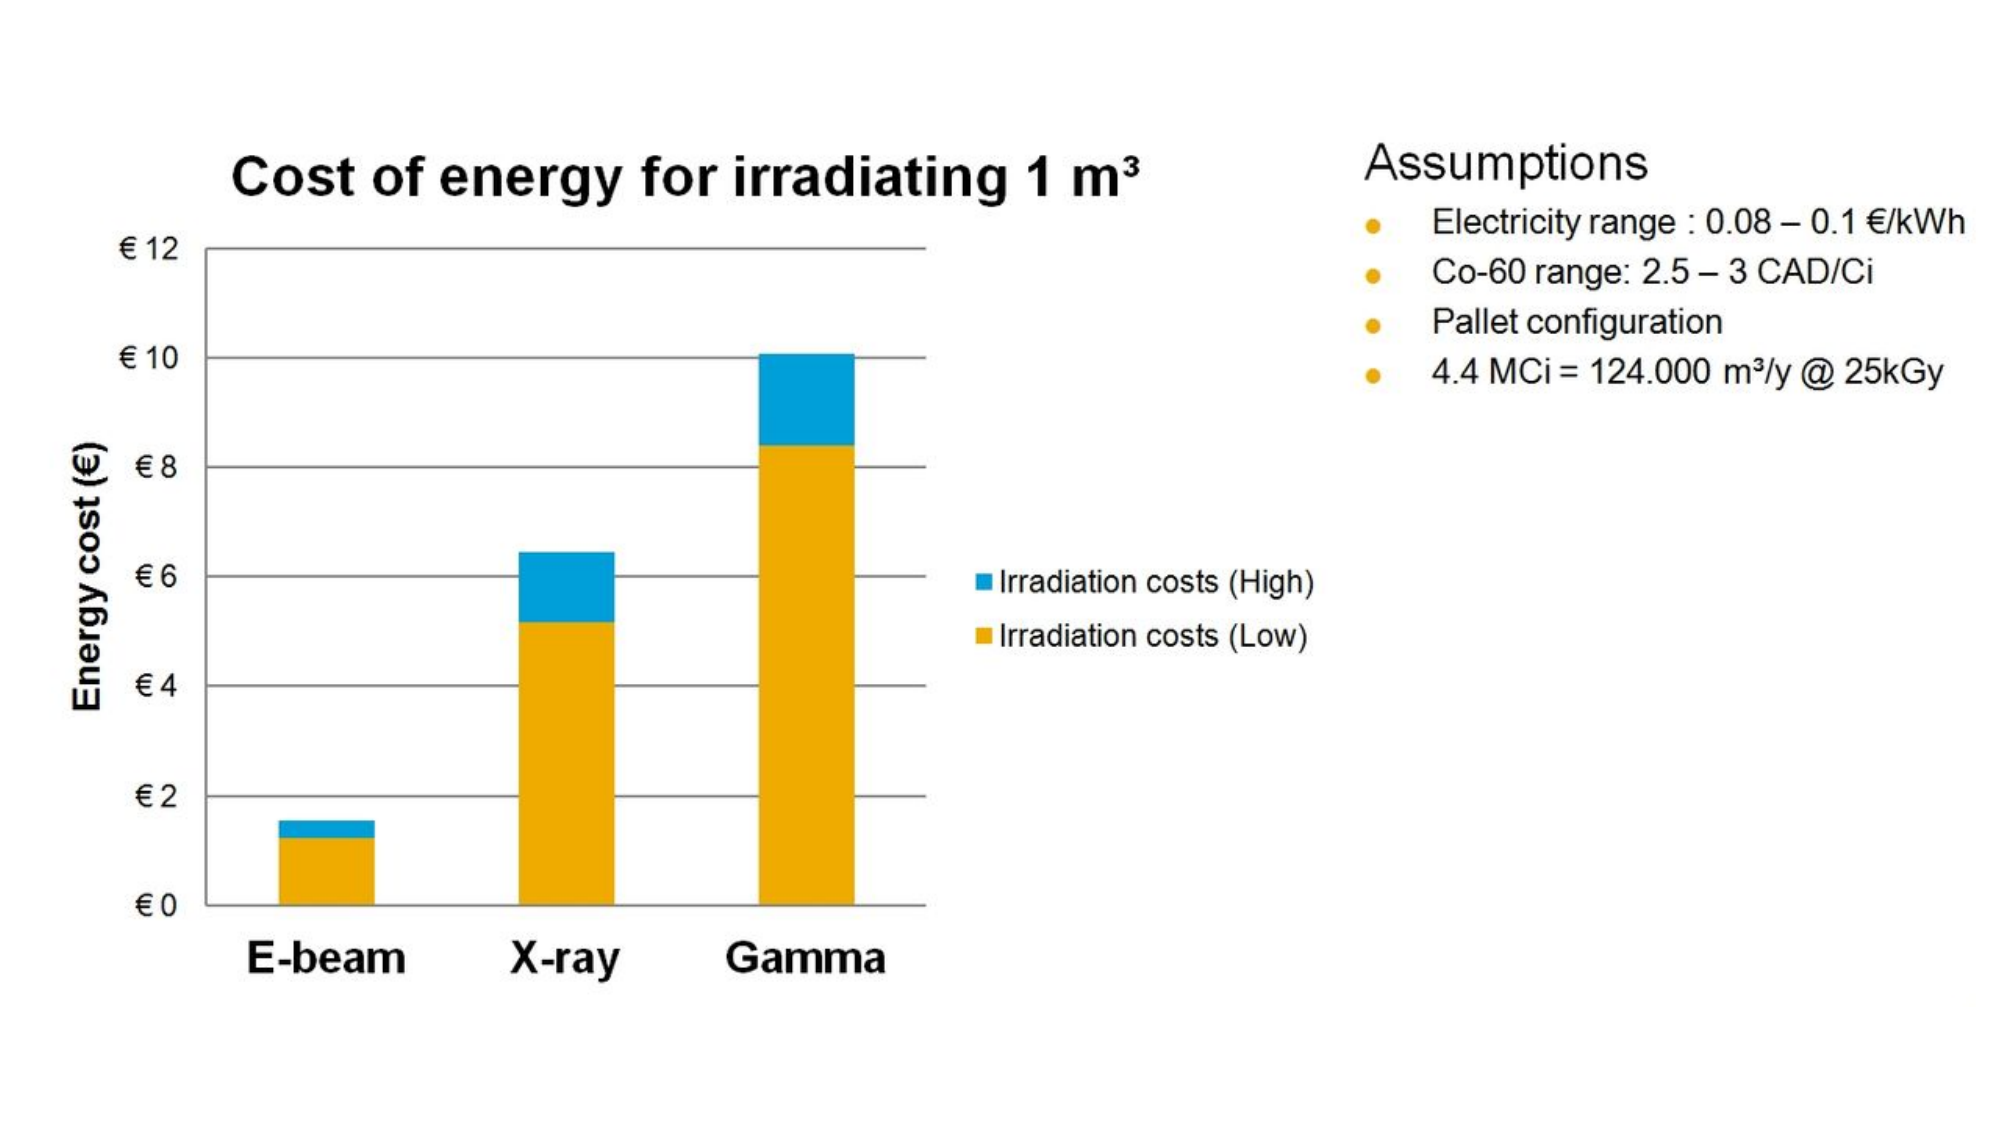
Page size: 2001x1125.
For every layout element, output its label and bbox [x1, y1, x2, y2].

picture [0, 118, 2000, 1007]
